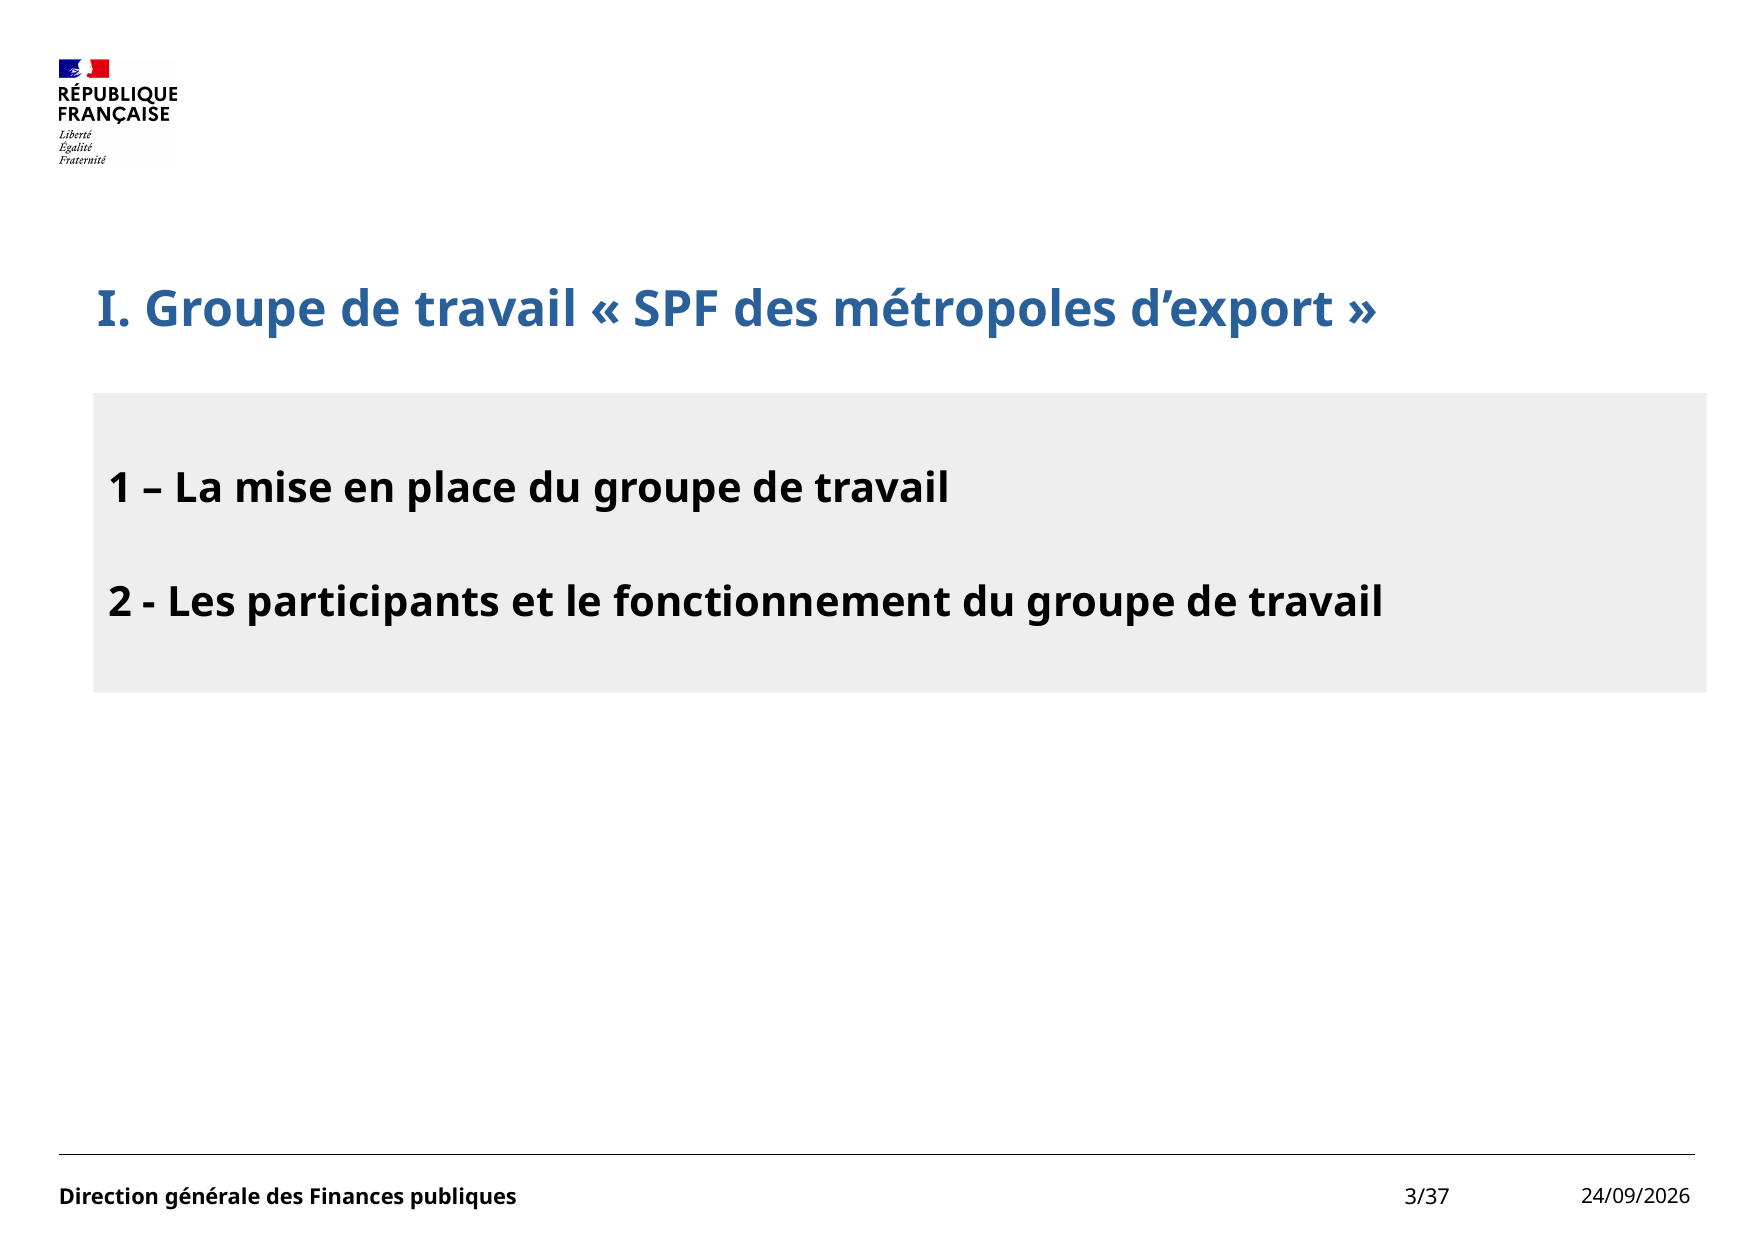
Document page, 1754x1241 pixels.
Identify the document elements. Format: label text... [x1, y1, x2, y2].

text_box 1 – La mise en place du groupe de travail 2 - Les participants et le fonctionnement du groupe de travail [93, 392, 1707, 662]
text_box I. Groupe de travail « SPF des métropoles d’export » [82, 265, 1707, 342]
picture [59, 59, 178, 164]
